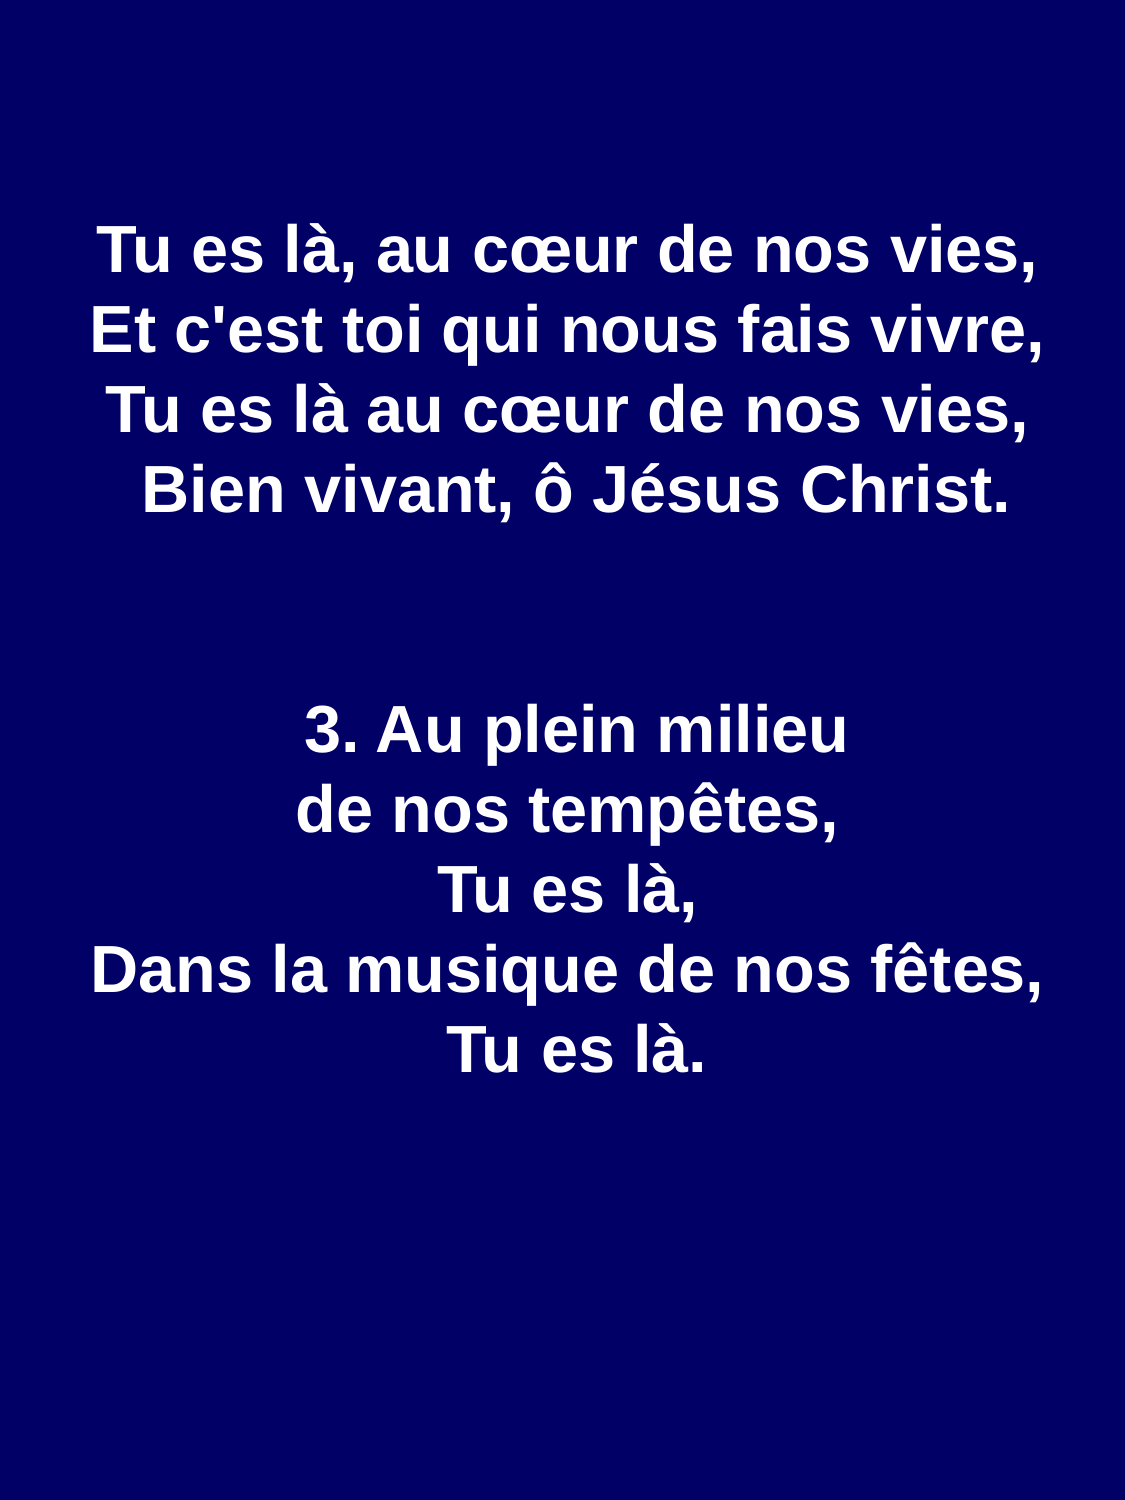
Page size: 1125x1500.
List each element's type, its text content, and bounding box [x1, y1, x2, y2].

text_box Tu es là, au cœur de nos vies, Et c'est toi qui nous fais vivre, Tu es là au cœur de nos vies, Bien vivant, ô Jésus Christ. 3. Au plein milieu de nos tempêtes, Tu es là, Dans la musique de nos fêtes, Tu es là. [70, 198, 1084, 1453]
